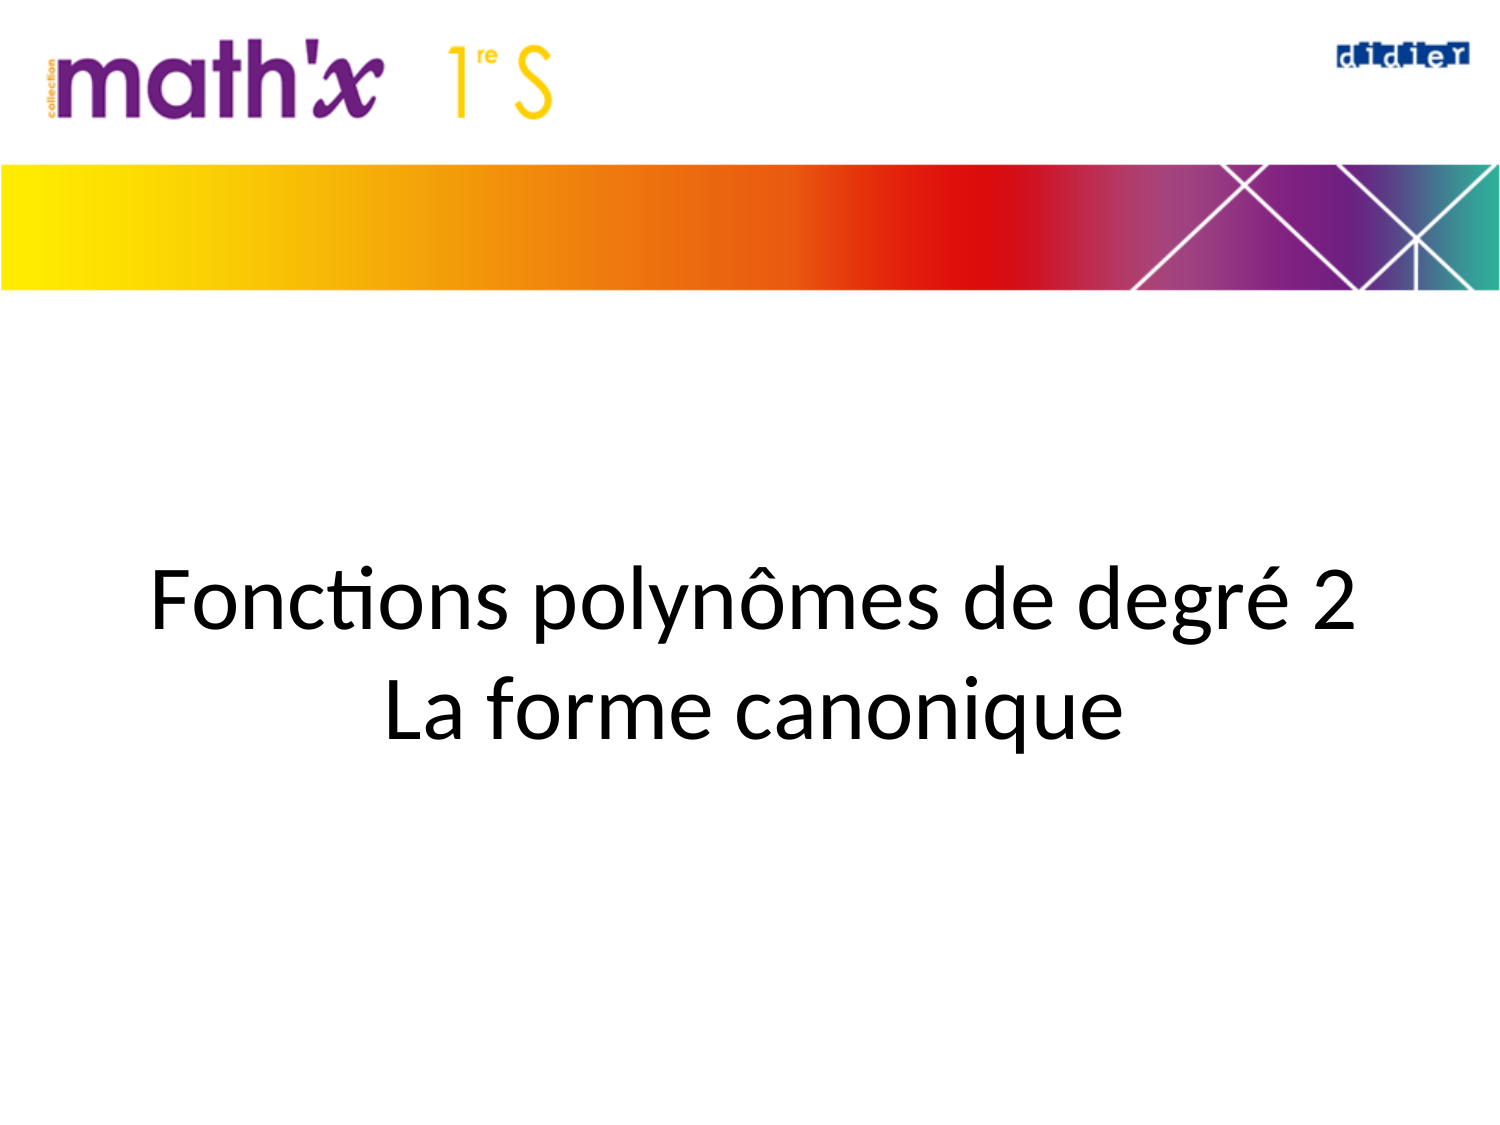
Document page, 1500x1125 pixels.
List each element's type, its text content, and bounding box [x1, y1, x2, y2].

picture [0, 0, 1500, 292]
title Fonctions polynômes de degré 2 La forme canonique [117, 527, 1393, 769]
